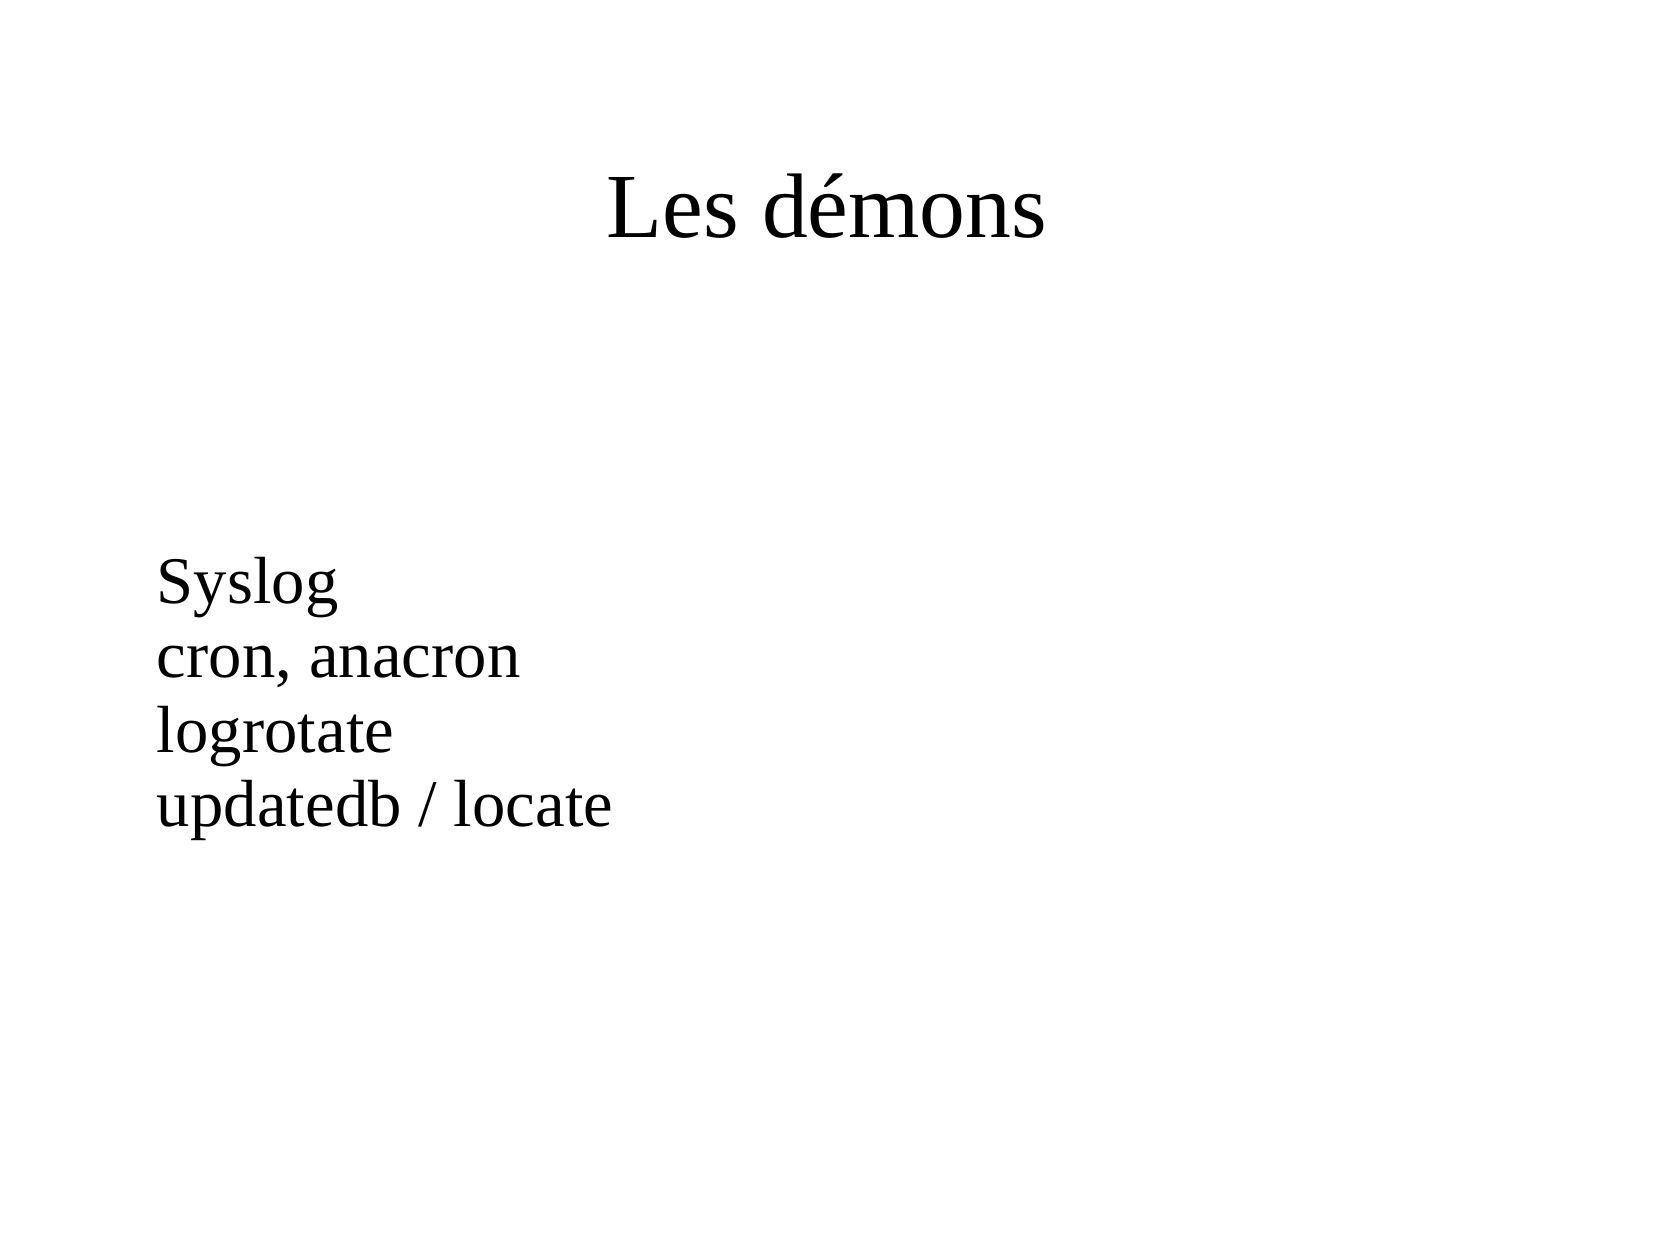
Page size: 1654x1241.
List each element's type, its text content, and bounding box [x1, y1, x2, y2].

subtitle Syslog cron, anacron logrotate updatedb / locate [121, 338, 1534, 1121]
title Les démons [121, 102, 1534, 311]
